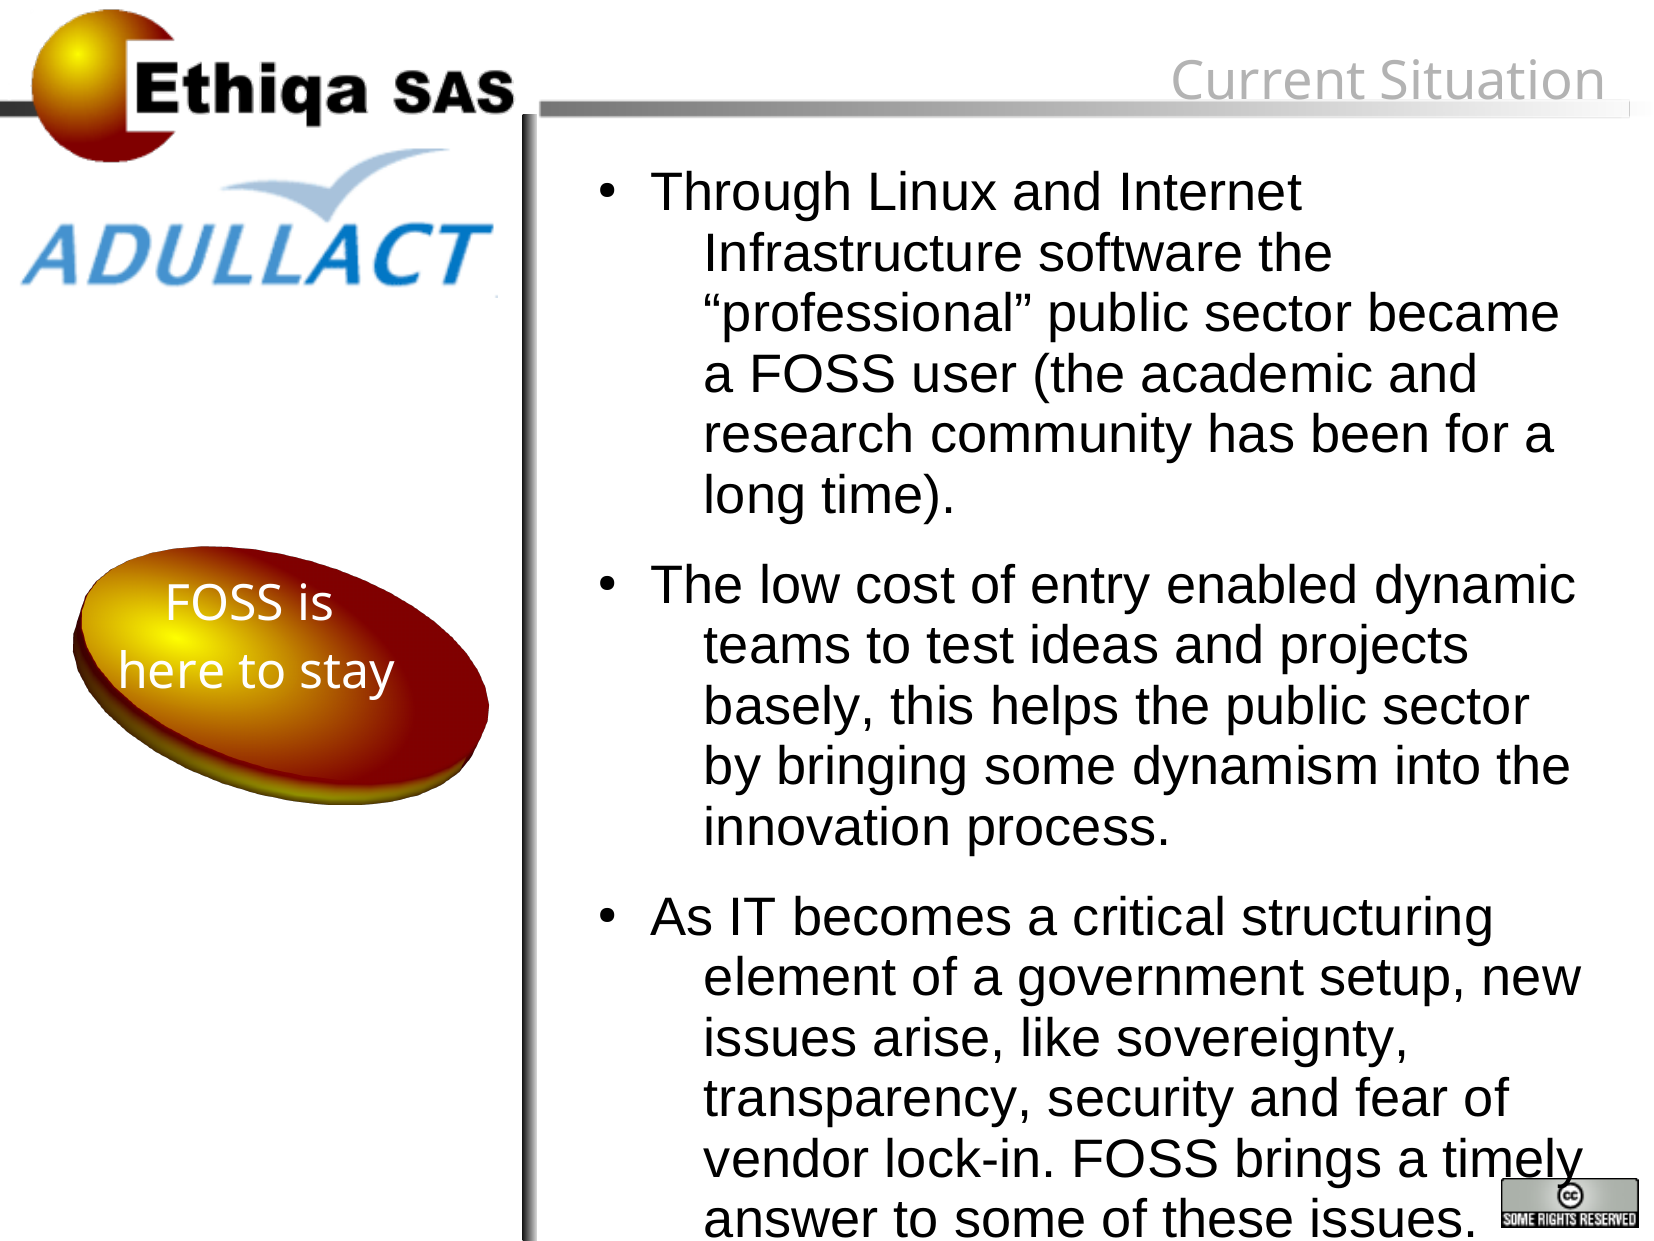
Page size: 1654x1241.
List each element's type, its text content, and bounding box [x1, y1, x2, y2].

list Through Linux and Internet Infrastructure software the “professional” public sector became a FOSS user (the academic and research community has been for a long time). The low cost of entry enabled dynamic teams to test ideas and projects basely, this helps the public sector by bringing some dynamism into the innovation process. As IT becomes a critical structuring element of a government setup, new issues arise, like sovereignty, transparency, security and fear of vendor lock-in. FOSS brings a timely answer to some of these issues. [562, 161, 1602, 1190]
picture [1501, 1178, 1639, 1228]
text_box FOSS is here to stay [117, 566, 447, 708]
title Current Situation [353, 20, 1608, 136]
picture [0, 5, 1654, 298]
